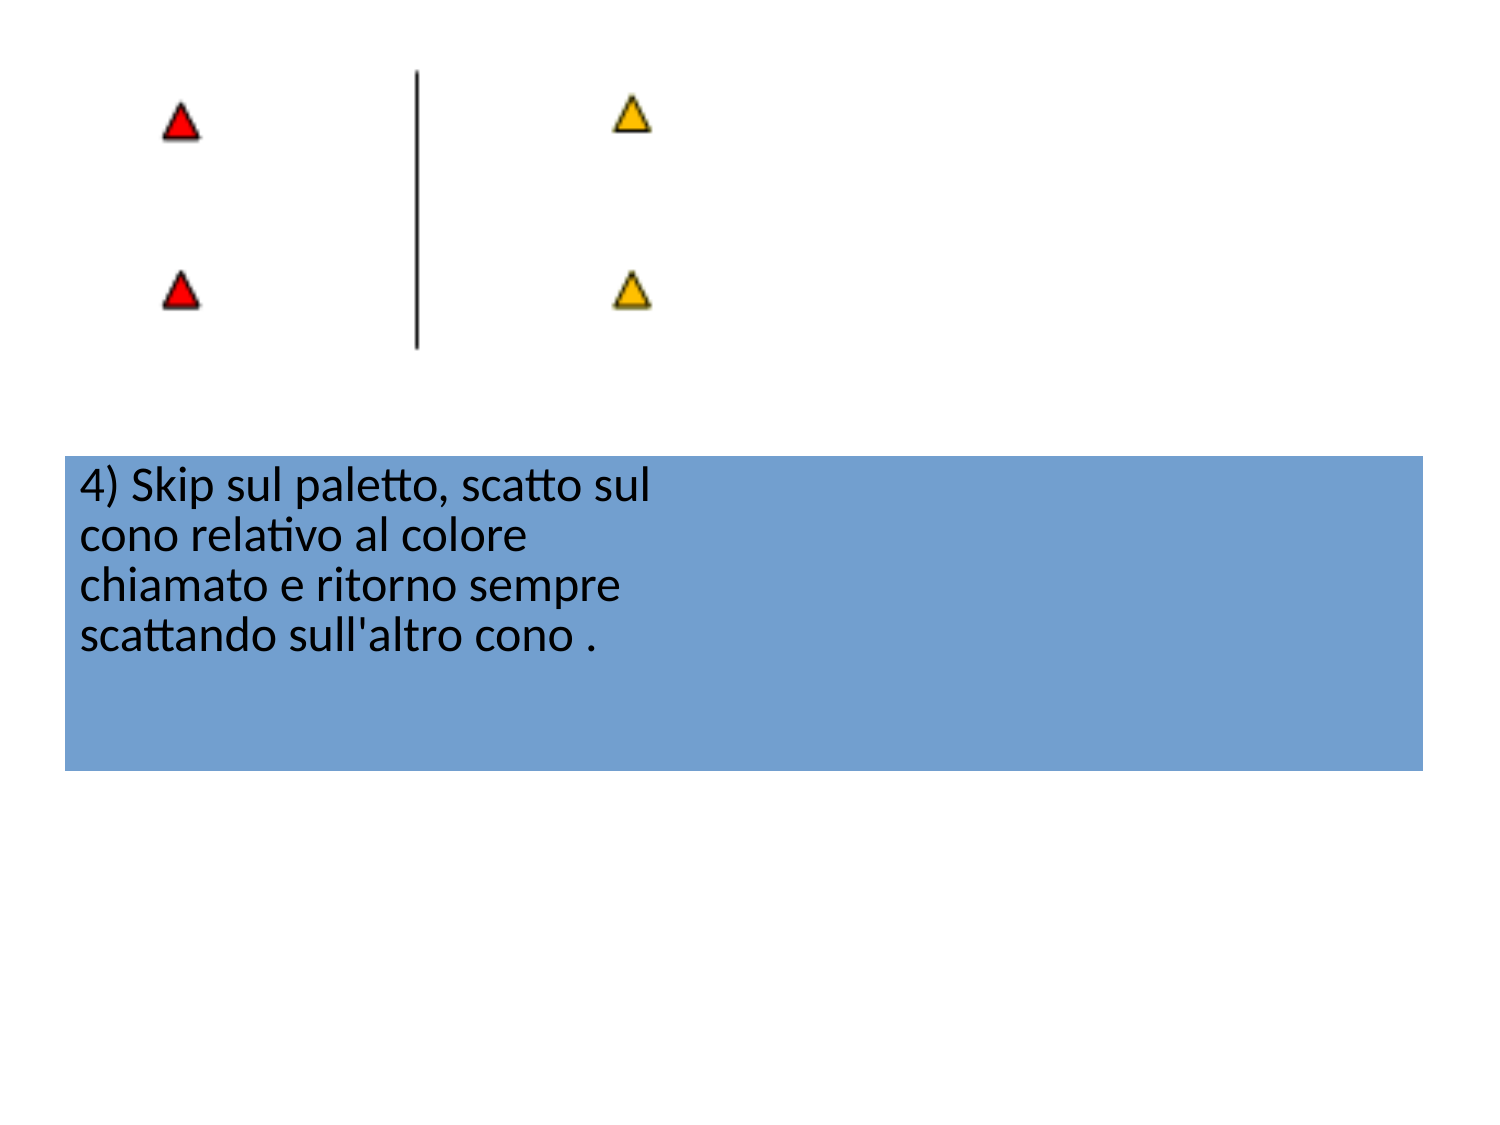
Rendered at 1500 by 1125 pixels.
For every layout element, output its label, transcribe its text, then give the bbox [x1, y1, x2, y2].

table_header 4) Skip sul paletto, scatto sul cono relativo al colore chiamato e ritorno sempre scattando sull'altro cono . [65, 456, 741, 710]
picture [0, 0, 833, 436]
table_cell [65, 710, 624, 771]
table_cell [624, 710, 1423, 771]
table_header [741, 456, 1423, 710]
